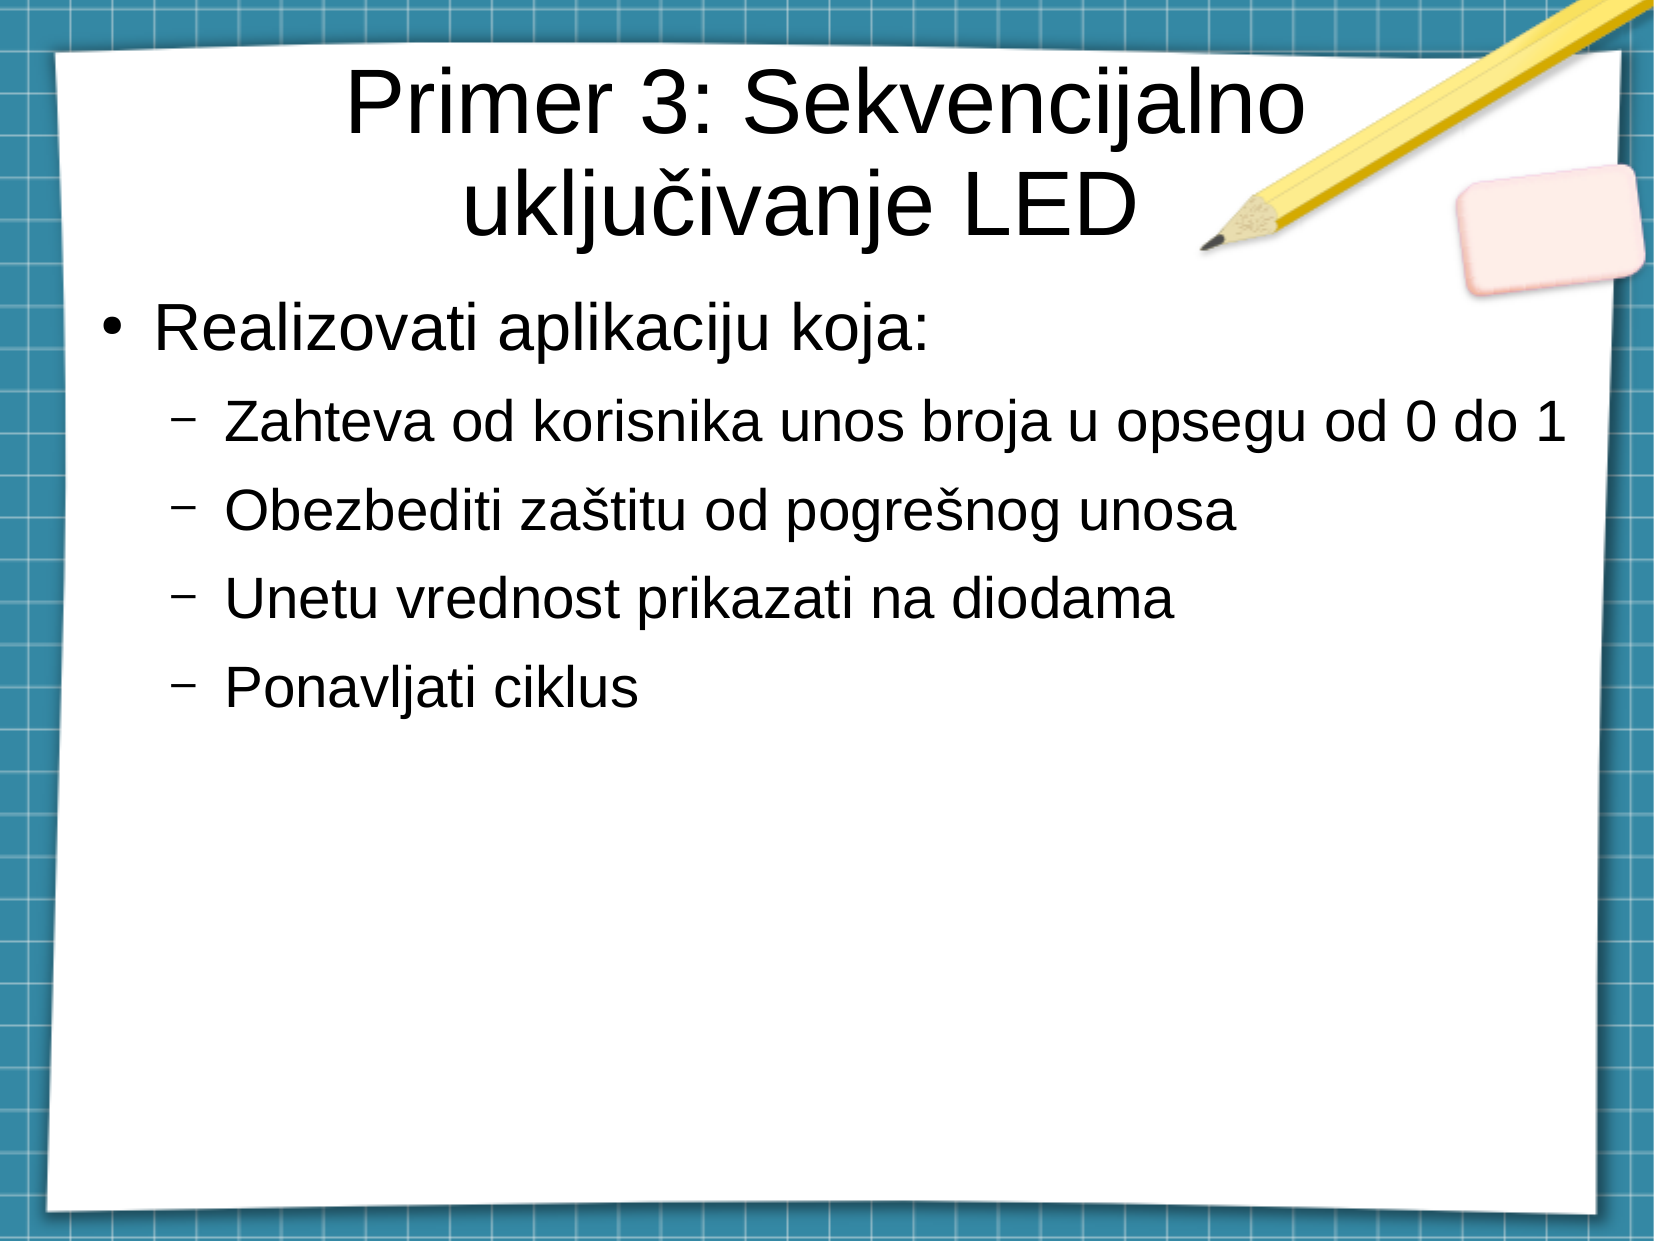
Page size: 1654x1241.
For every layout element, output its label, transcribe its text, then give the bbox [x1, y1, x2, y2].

list Realizovati aplikaciju koja: Zahteva od korisnika unos broja u opsegu od 0 do 1 Obezbediti zaštitu od pogrešnog unosa Unetu vrednost prikazati na diodama Ponavljati ciklus [82, 290, 1571, 1010]
picture [0, 0, 1654, 1241]
title Primer 3: Sekvencijalno uključivanje LED [82, 49, 1571, 257]
